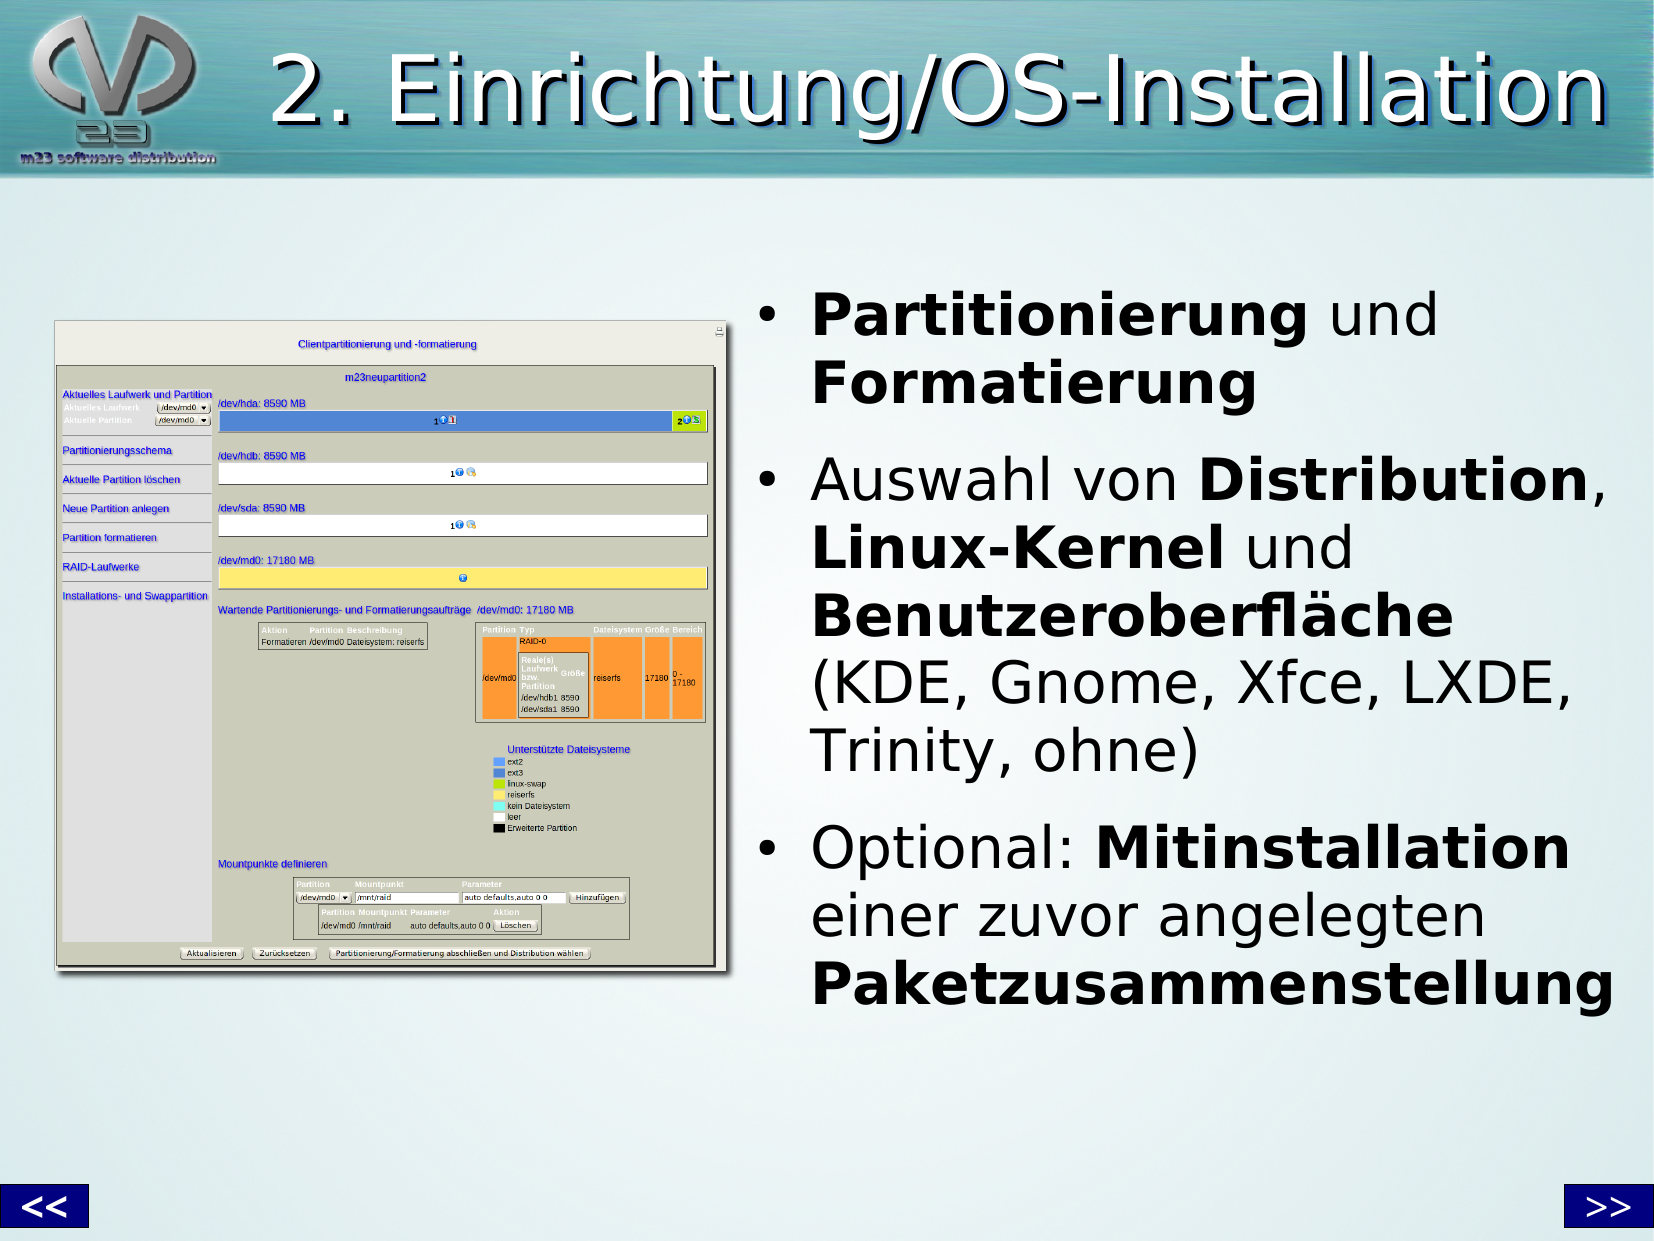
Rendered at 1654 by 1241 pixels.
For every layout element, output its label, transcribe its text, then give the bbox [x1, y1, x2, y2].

title 2. Einrichtung/OS-Installation [224, 2, 1654, 178]
list Partitionierung und Formatierung Auswahl von Distribution, Linux-Kernel und Benutzeroberfläche (KDE, Gnome, Xfce, LXDE, Trinity, ohne) Optional: Mitinstallation einer zuvor angelegten Paketzusammenstellung [739, 281, 1621, 1019]
picture [0, 0, 1654, 1241]
